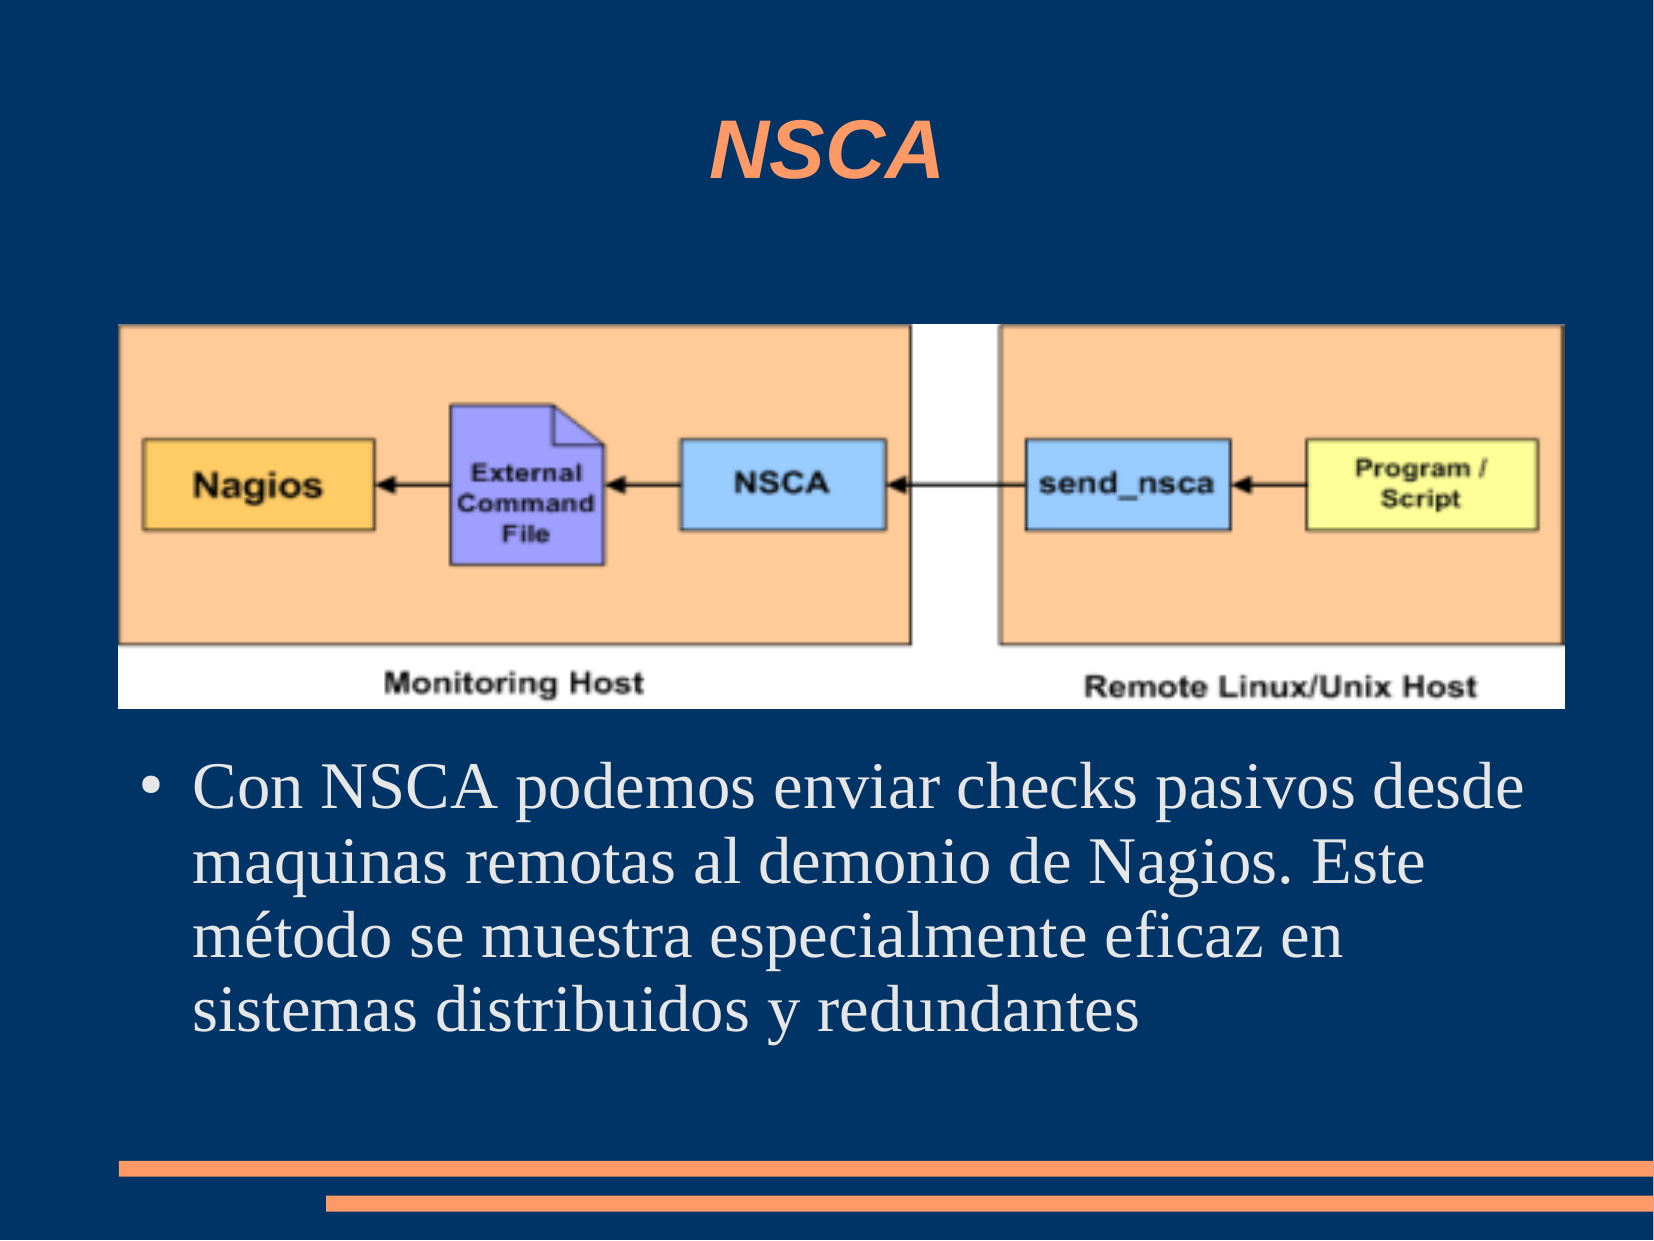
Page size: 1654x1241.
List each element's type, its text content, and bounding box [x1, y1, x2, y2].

title NSCA [121, 53, 1534, 246]
picture [118, 324, 1565, 709]
chart [858, 709, 1562, 713]
chart [121, 709, 824, 713]
list Con NSCA podemos enviar checks pasivos desde maquinas remotas al demonio de Nagios. Este método se muestra especialmente eficaz en sistemas distribuidos y redundantes [121, 749, 1561, 1126]
